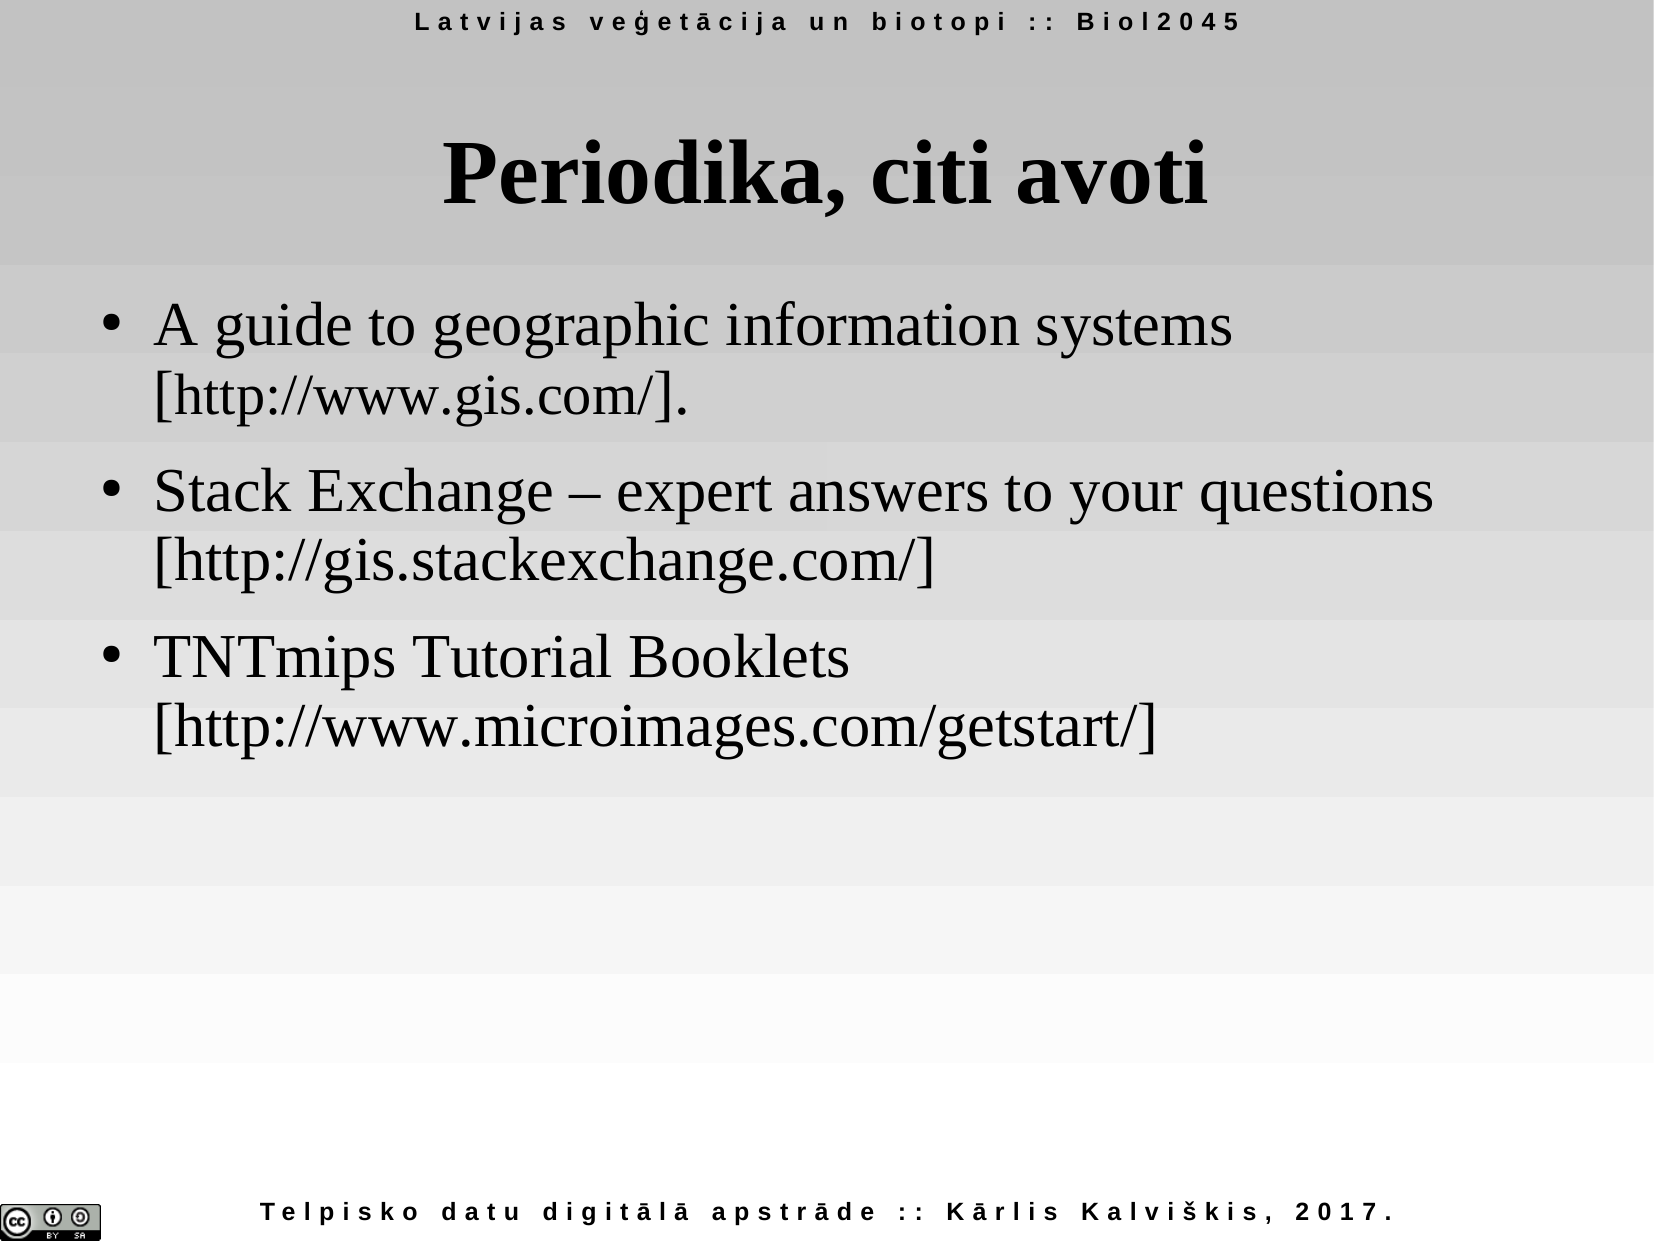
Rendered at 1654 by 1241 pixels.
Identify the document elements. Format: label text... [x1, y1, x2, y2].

list A guide to geographic information systems [http://www.gis.com/]. Stack Exchange – expert answers to your questions [http://gis.stackexchange.com/] TNTmips Tutorial Booklets [http://www.microimages.com/getstart/] [82, 289, 1571, 1098]
title Periodika, citi avoti [29, 49, 1625, 296]
picture [0, 0, 1654, 1241]
